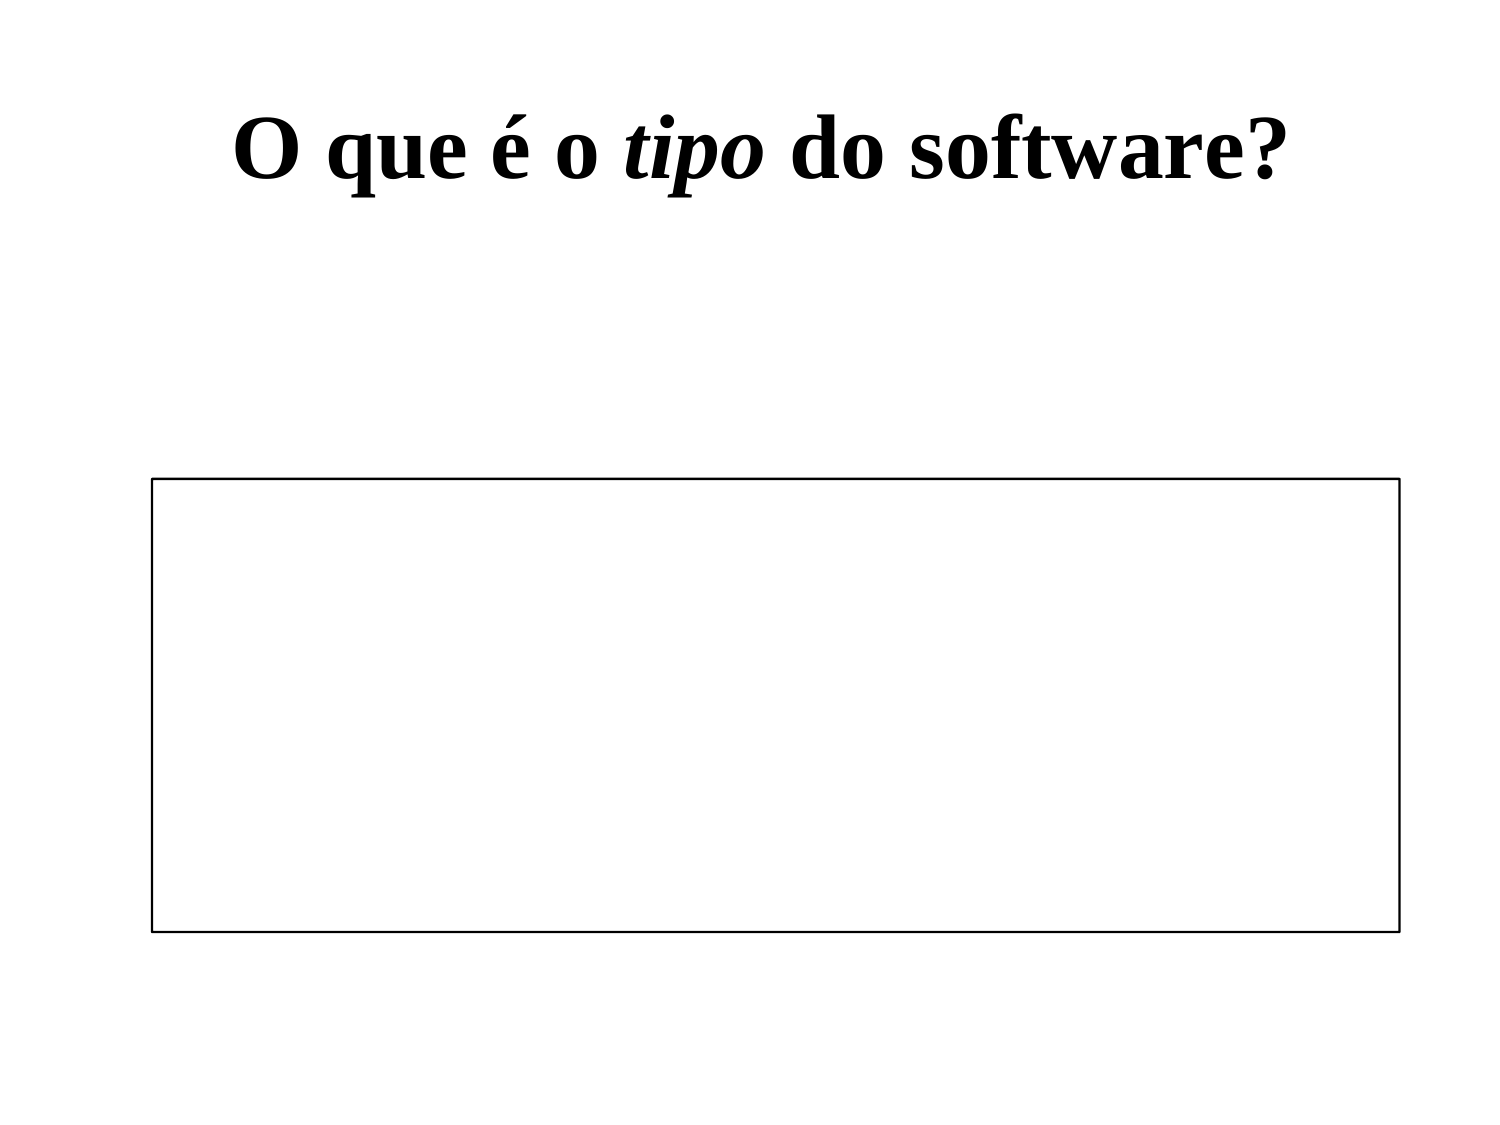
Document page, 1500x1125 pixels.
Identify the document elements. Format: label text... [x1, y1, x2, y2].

title O que é o tipo do software? [68, 78, 1455, 218]
text_box De cunho comunicacional e computacional Derivada da lógica e sintaxe do código fonte [152, 478, 1400, 991]
